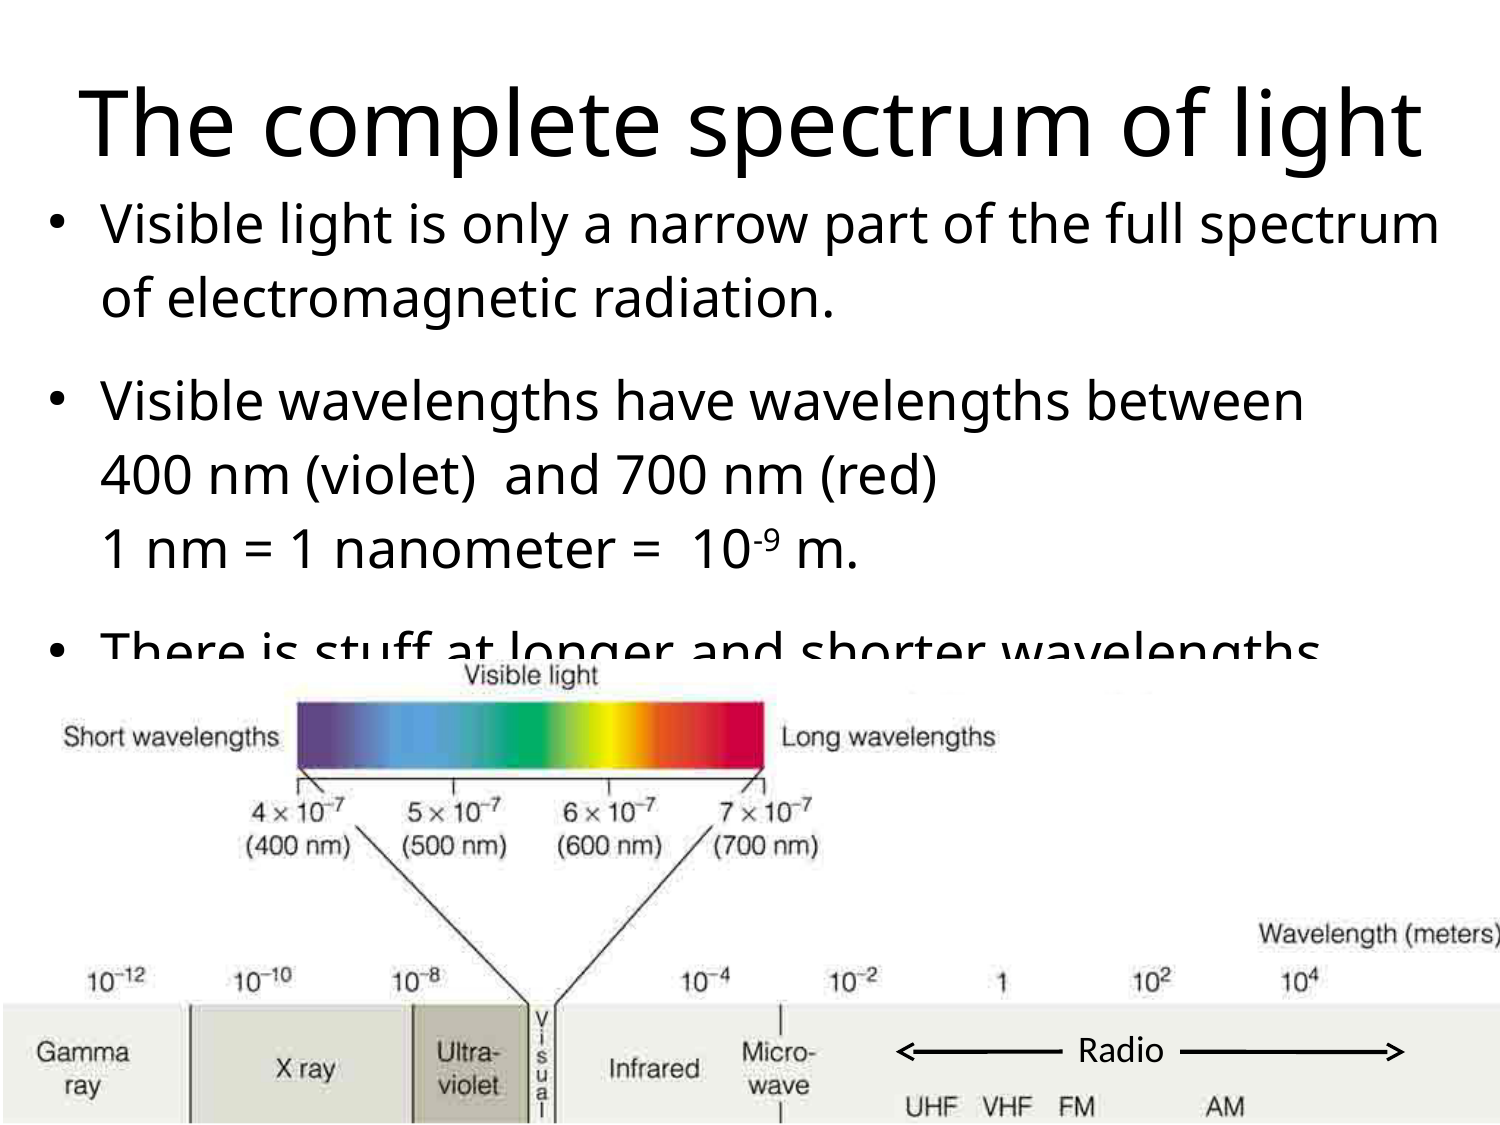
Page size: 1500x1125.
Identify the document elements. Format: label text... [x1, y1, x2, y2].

picture [3, 659, 1500, 1125]
list Visible light is only a narrow part of the full spectrum of electromagnetic radiation. Visible wavelengths have wavelengths between 400 nm (violet) and 700 nm (red) 1 nm = 1 nanometer = 10-9 m. There is stuff at longer and shorter wavelengths. [30, 185, 1471, 659]
text_box Radio [1063, 1017, 1180, 1078]
title The complete spectrum of light [33, 67, 1471, 175]
